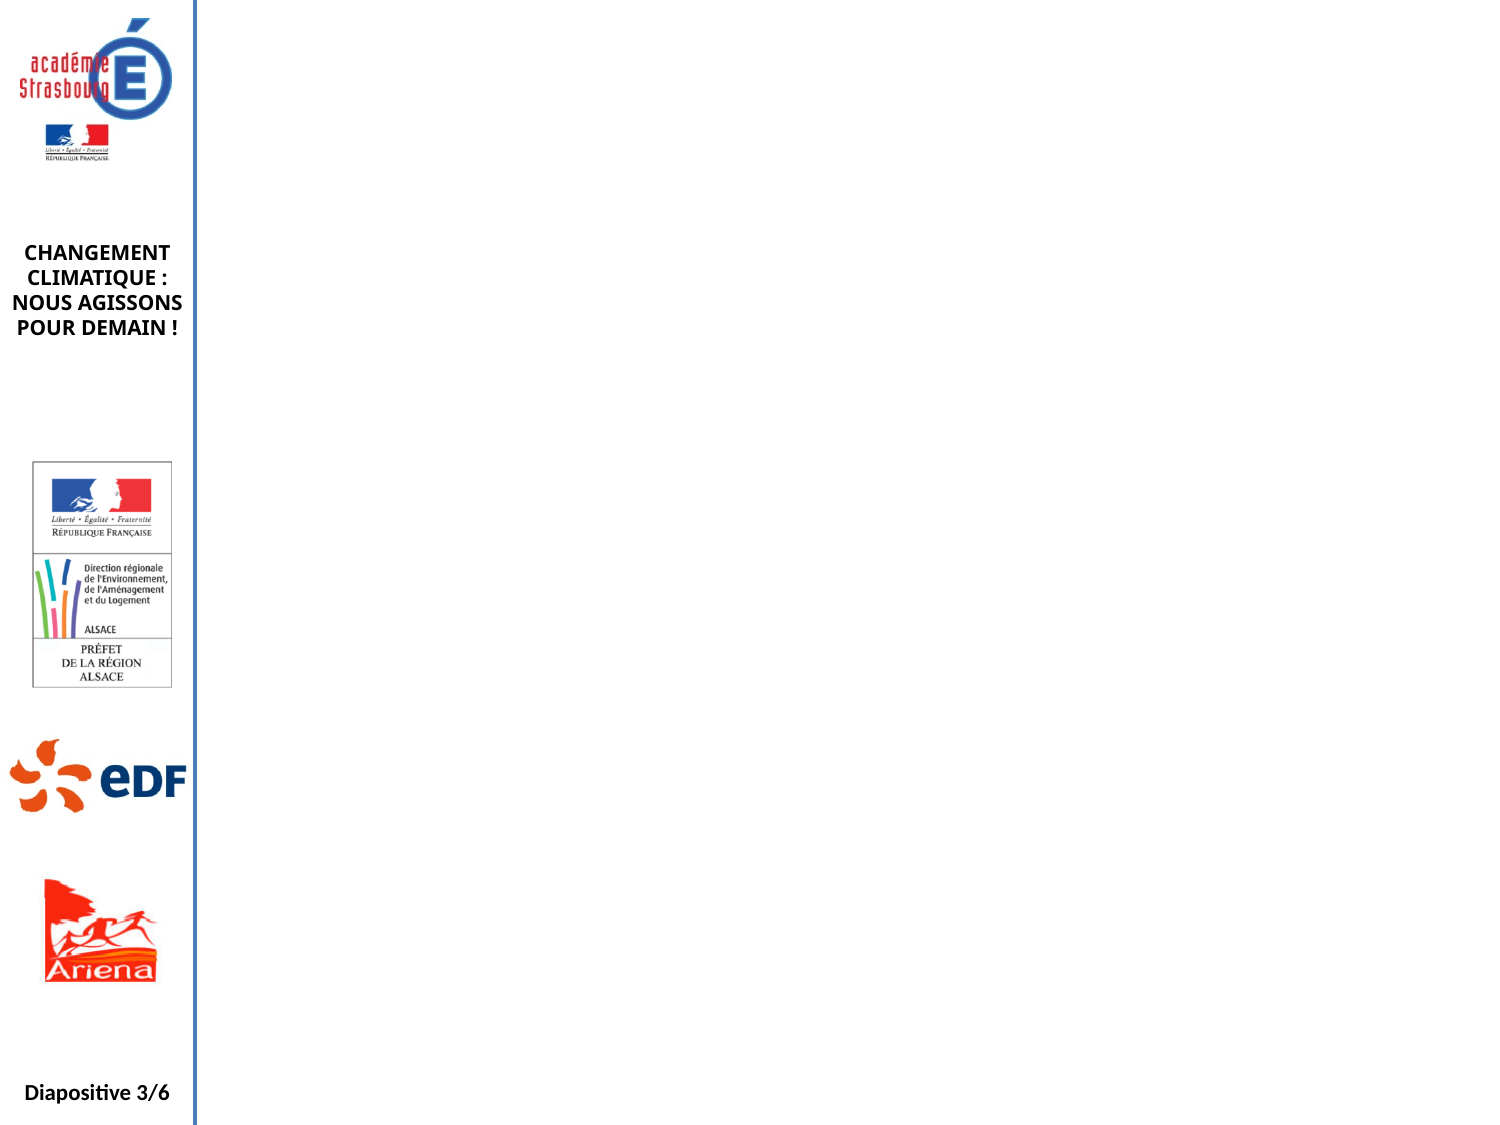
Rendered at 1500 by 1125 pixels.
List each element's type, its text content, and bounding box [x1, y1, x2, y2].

text_box Diapositive 3/6 [0, 1070, 195, 1114]
